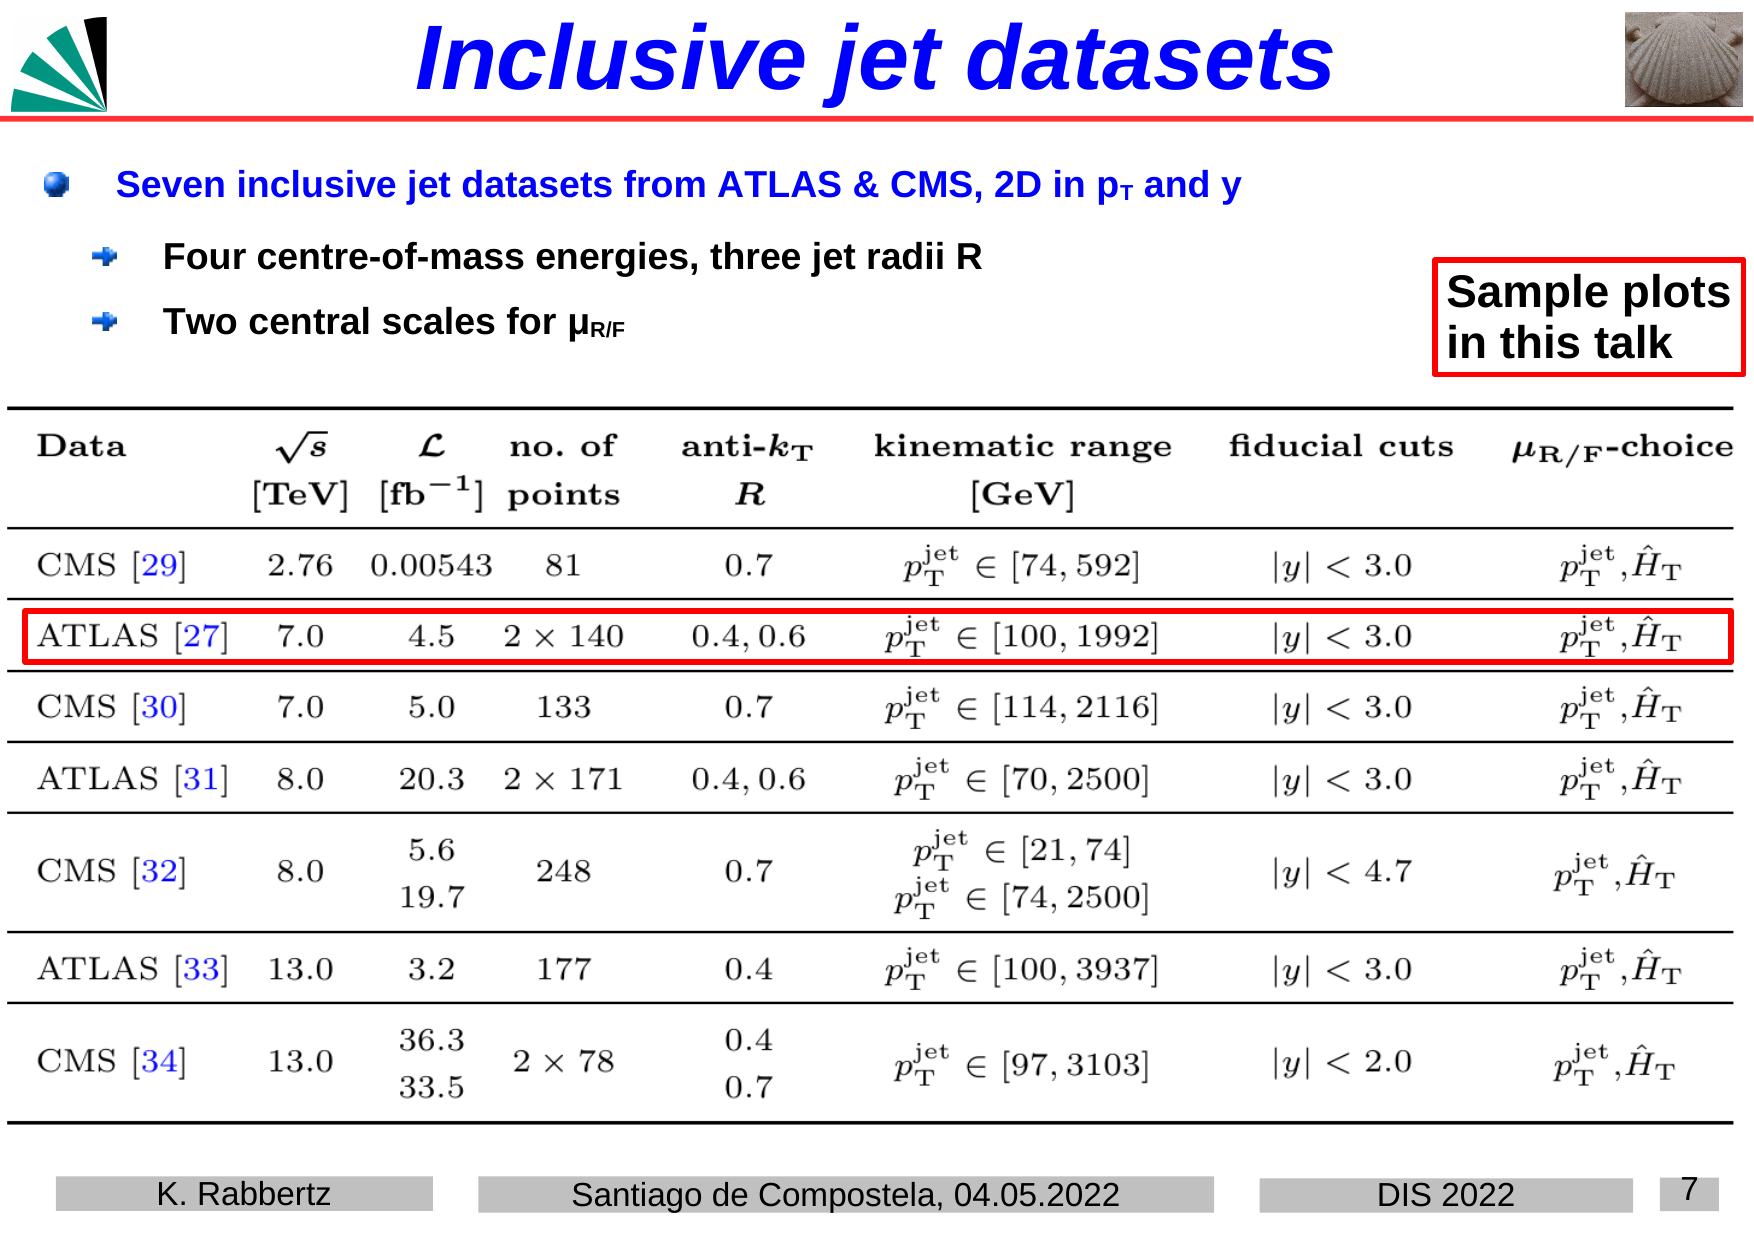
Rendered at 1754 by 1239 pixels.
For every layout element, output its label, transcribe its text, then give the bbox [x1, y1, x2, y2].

text_box Sample plots in this talk [1434, 260, 1744, 375]
picture [0, 396, 1754, 1140]
title Inclusive jet datasets [124, 0, 1630, 116]
list Seven inclusive jet datasets from ATLAS & CMS, 2D in pT and y Four centre-of-mass energies, three jet radii R Two central scales for μR/F [33, 163, 1716, 343]
picture [1630, 12, 1743, 107]
picture [11, 17, 107, 113]
